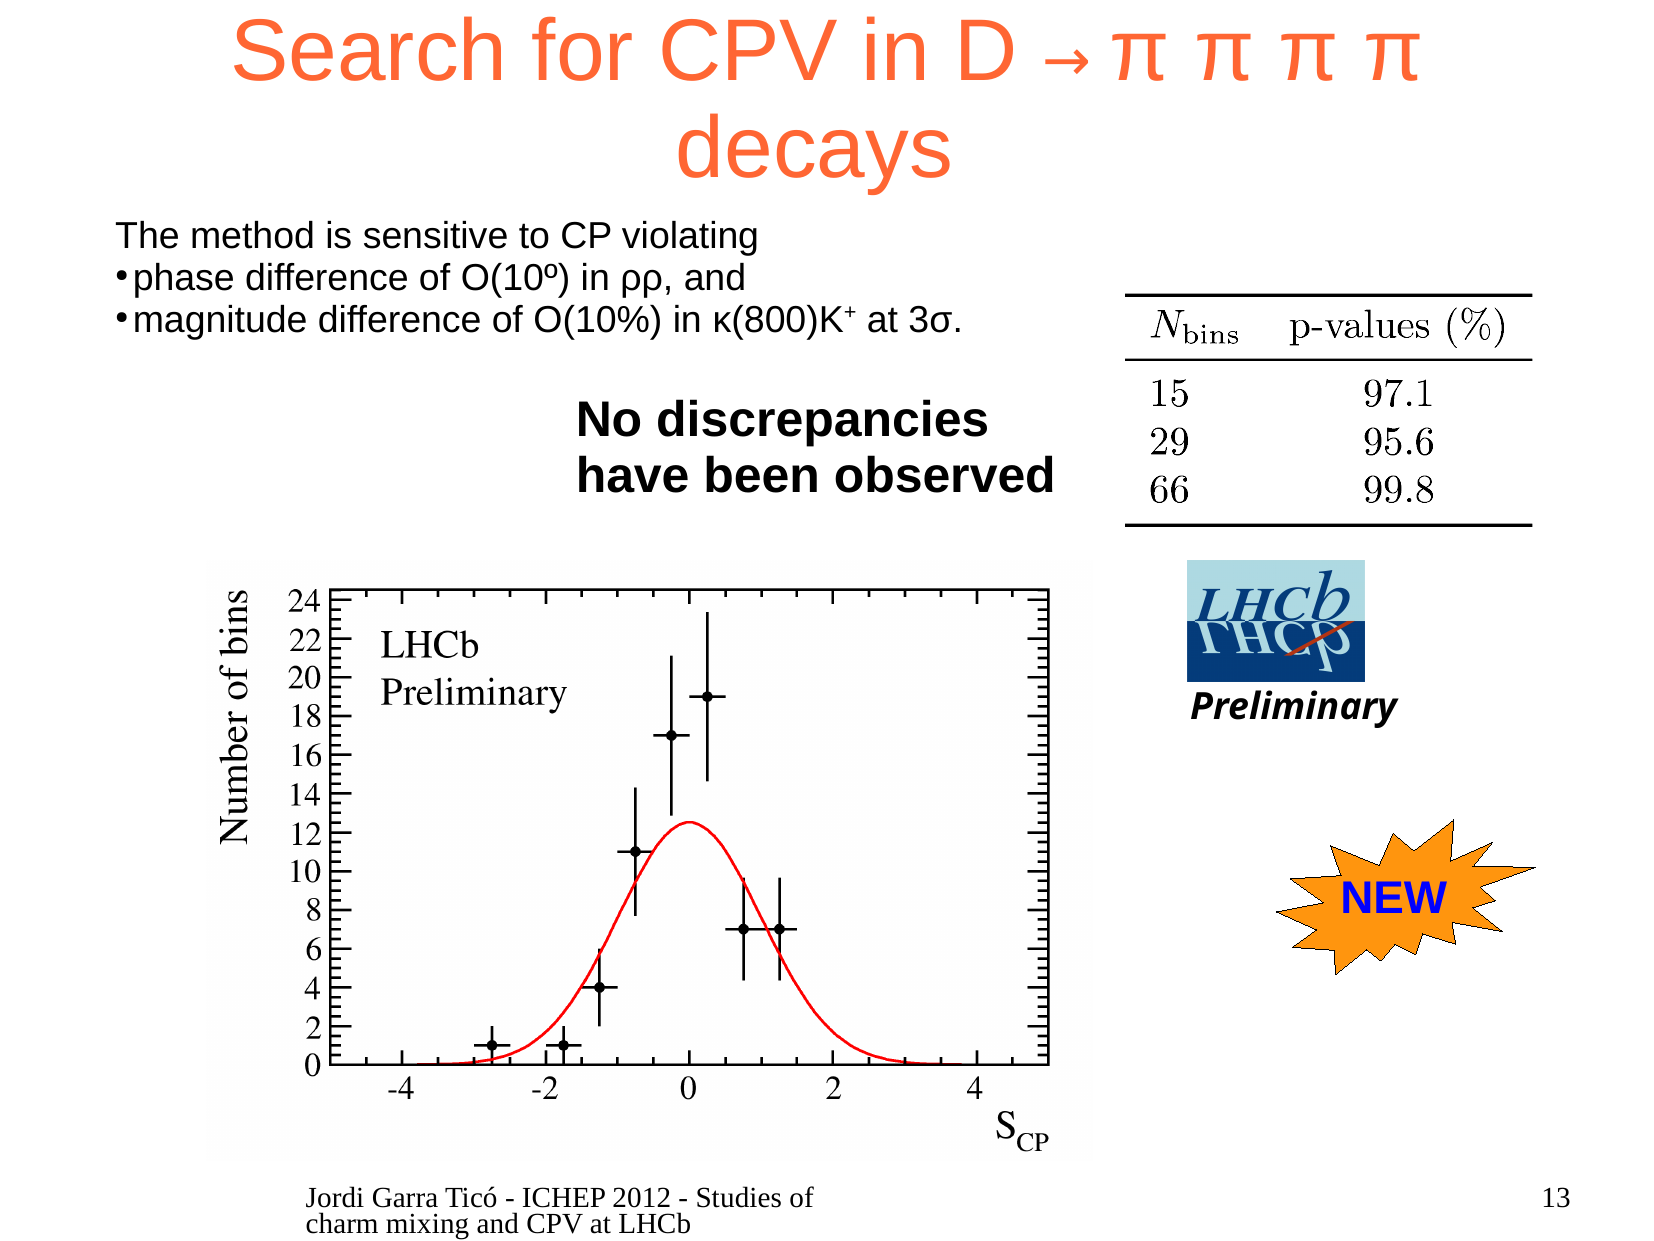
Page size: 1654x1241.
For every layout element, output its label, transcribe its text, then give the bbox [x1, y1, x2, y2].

text_box The method is sensitive to CP violating phase difference of O(10º) in ρρ, and magnitude difference of O(10%) in κ(800)K+ at 3σ. [100, 206, 1152, 591]
picture [206, 591, 1093, 1162]
text_box Preliminary [1175, 672, 1448, 731]
text_box No discrepancies have been observed [561, 383, 1093, 511]
title Search for CPV in D → π π π π decays [82, 0, 1571, 197]
text_box NEW [1276, 819, 1536, 975]
picture [1122, 290, 1536, 532]
picture [1187, 560, 1365, 672]
